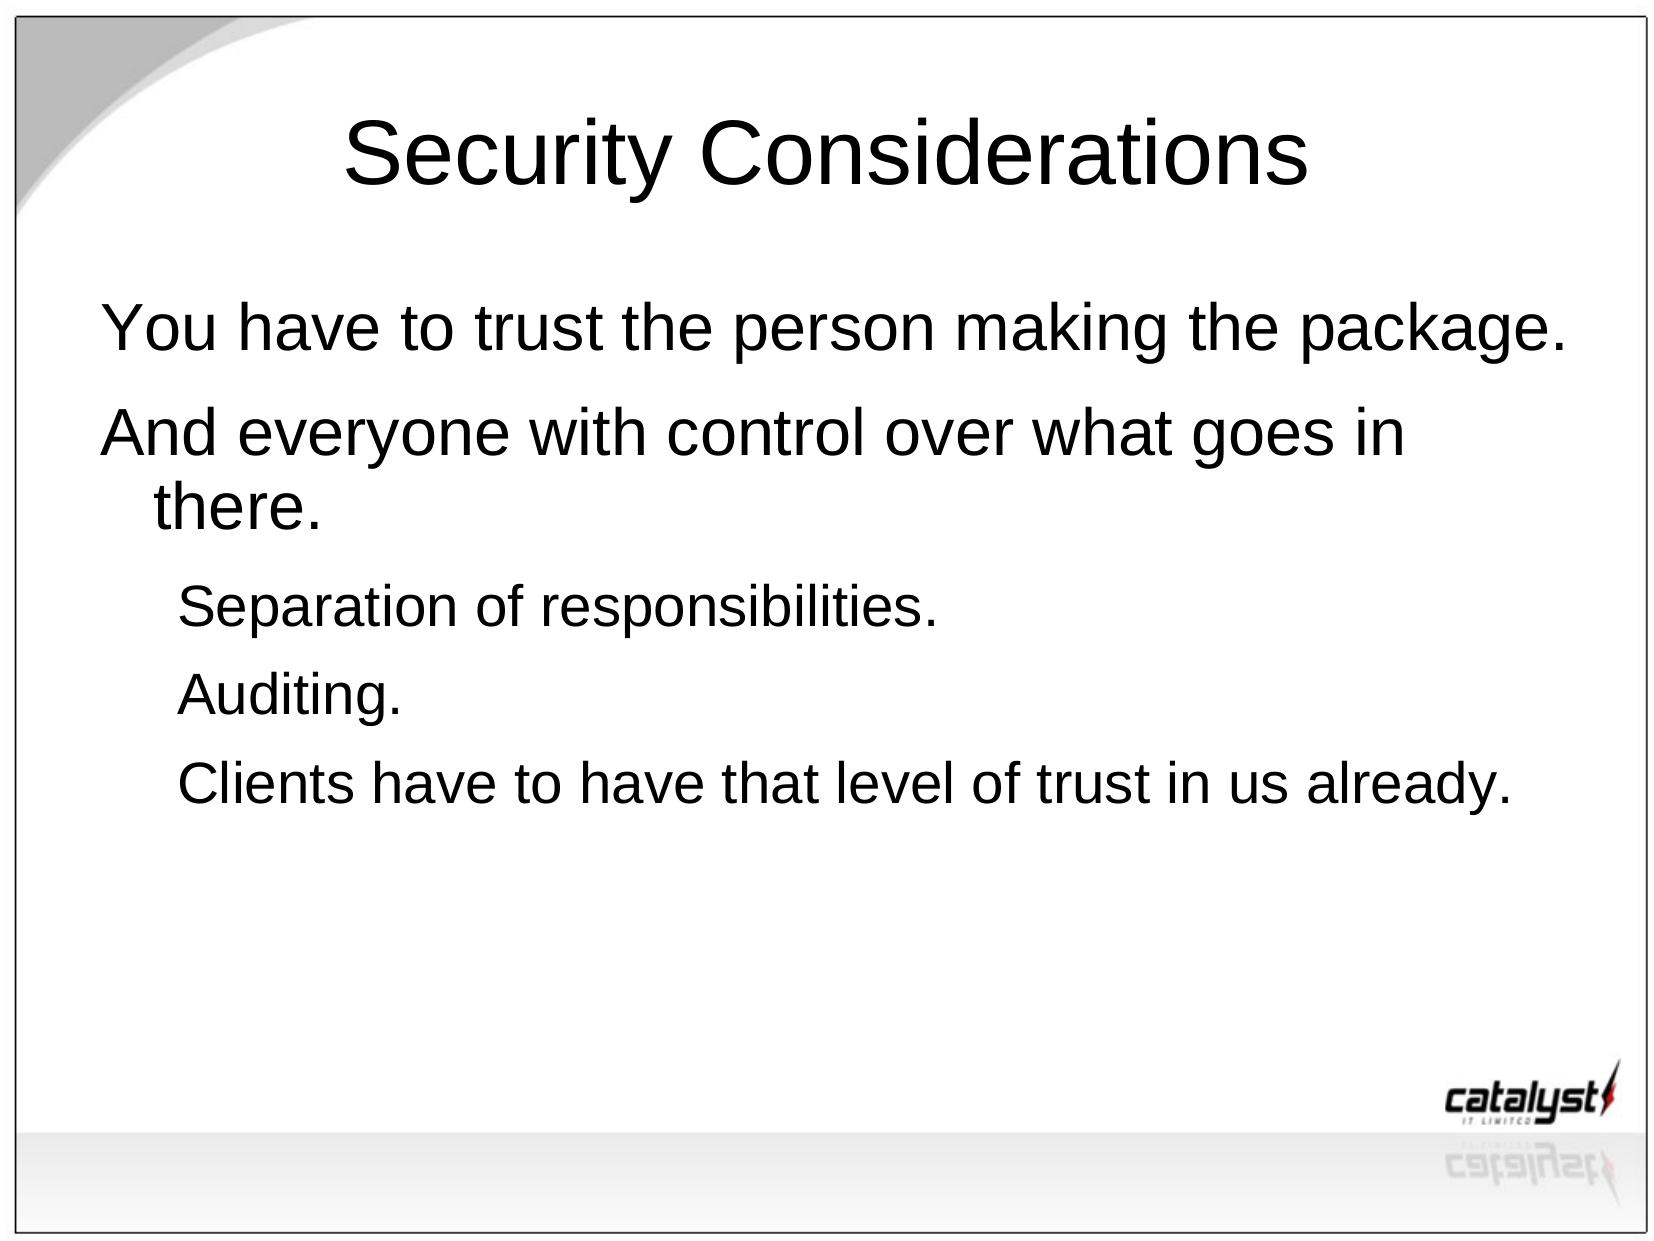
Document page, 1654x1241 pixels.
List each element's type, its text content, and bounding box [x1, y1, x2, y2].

picture [4, 5, 1654, 1241]
list You have to trust the person making the package. And everyone with control over what goes in there. Separation of responsibilities. Auditing. Clients have to have that level of trust in us already. [82, 290, 1571, 1094]
title Security Considerations [82, 56, 1571, 250]
